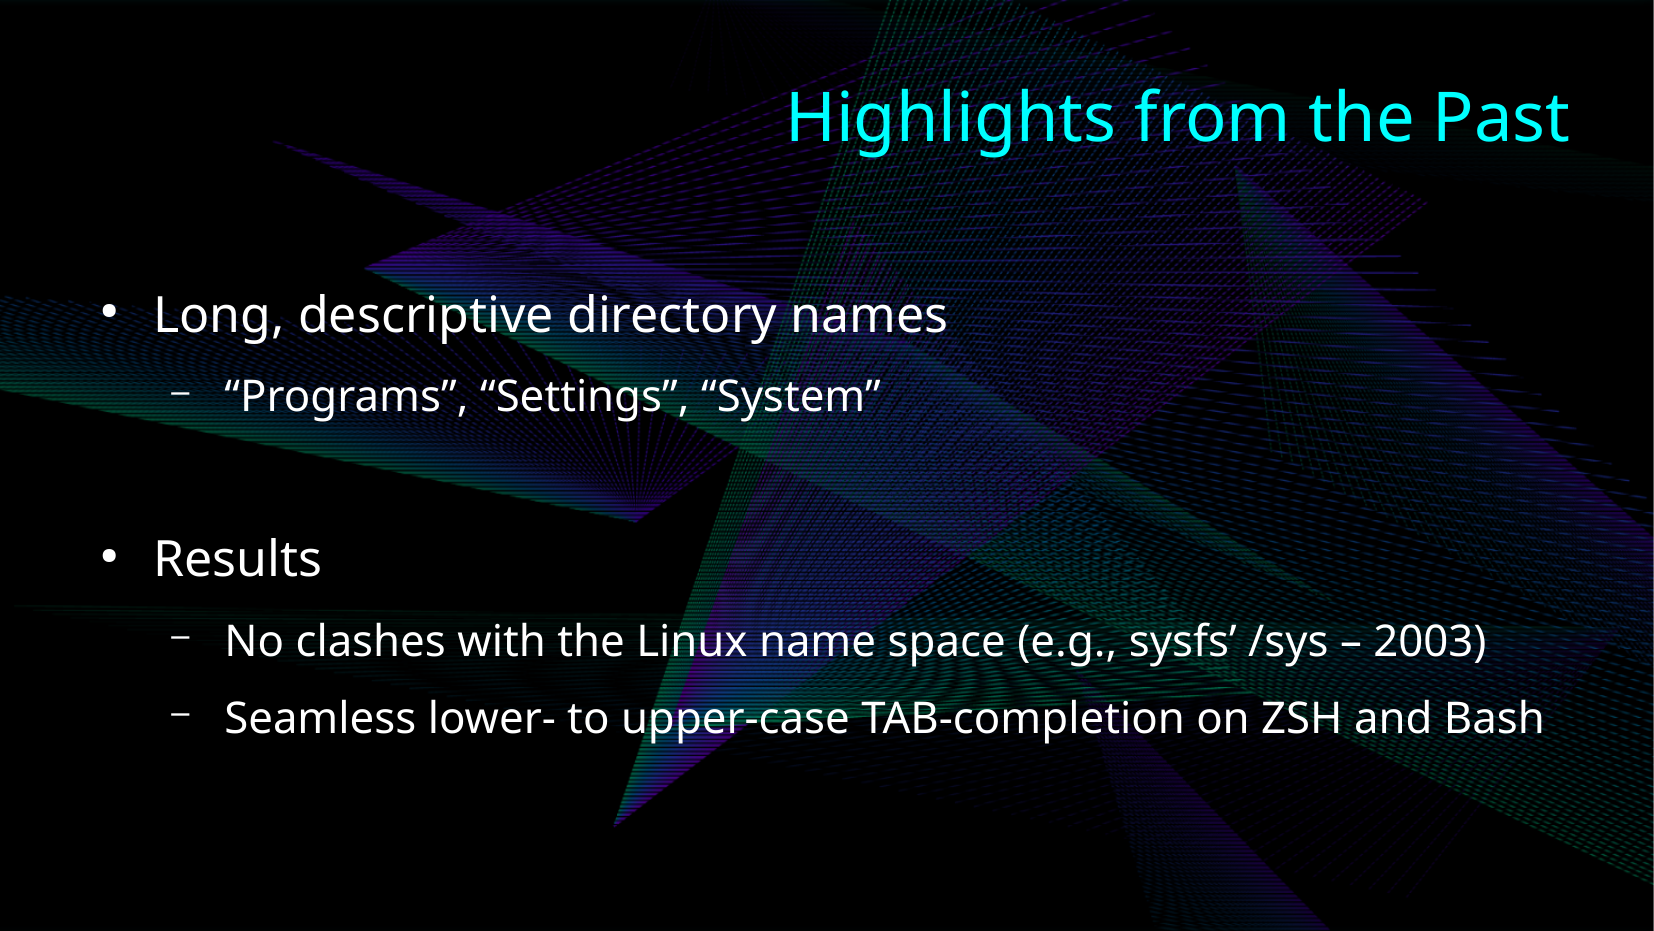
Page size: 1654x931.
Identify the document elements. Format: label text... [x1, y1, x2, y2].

title Highlights from the Past [82, 37, 1571, 193]
picture [0, 0, 1654, 931]
list Long, descriptive directory names “Programs”, “Settings”, “System” Results No clashes with the Linux name space (e.g., sysfs’ /sys – 2003) Seamless lower- to upper-case TAB-completion on ZSH and Bash [82, 278, 1571, 793]
